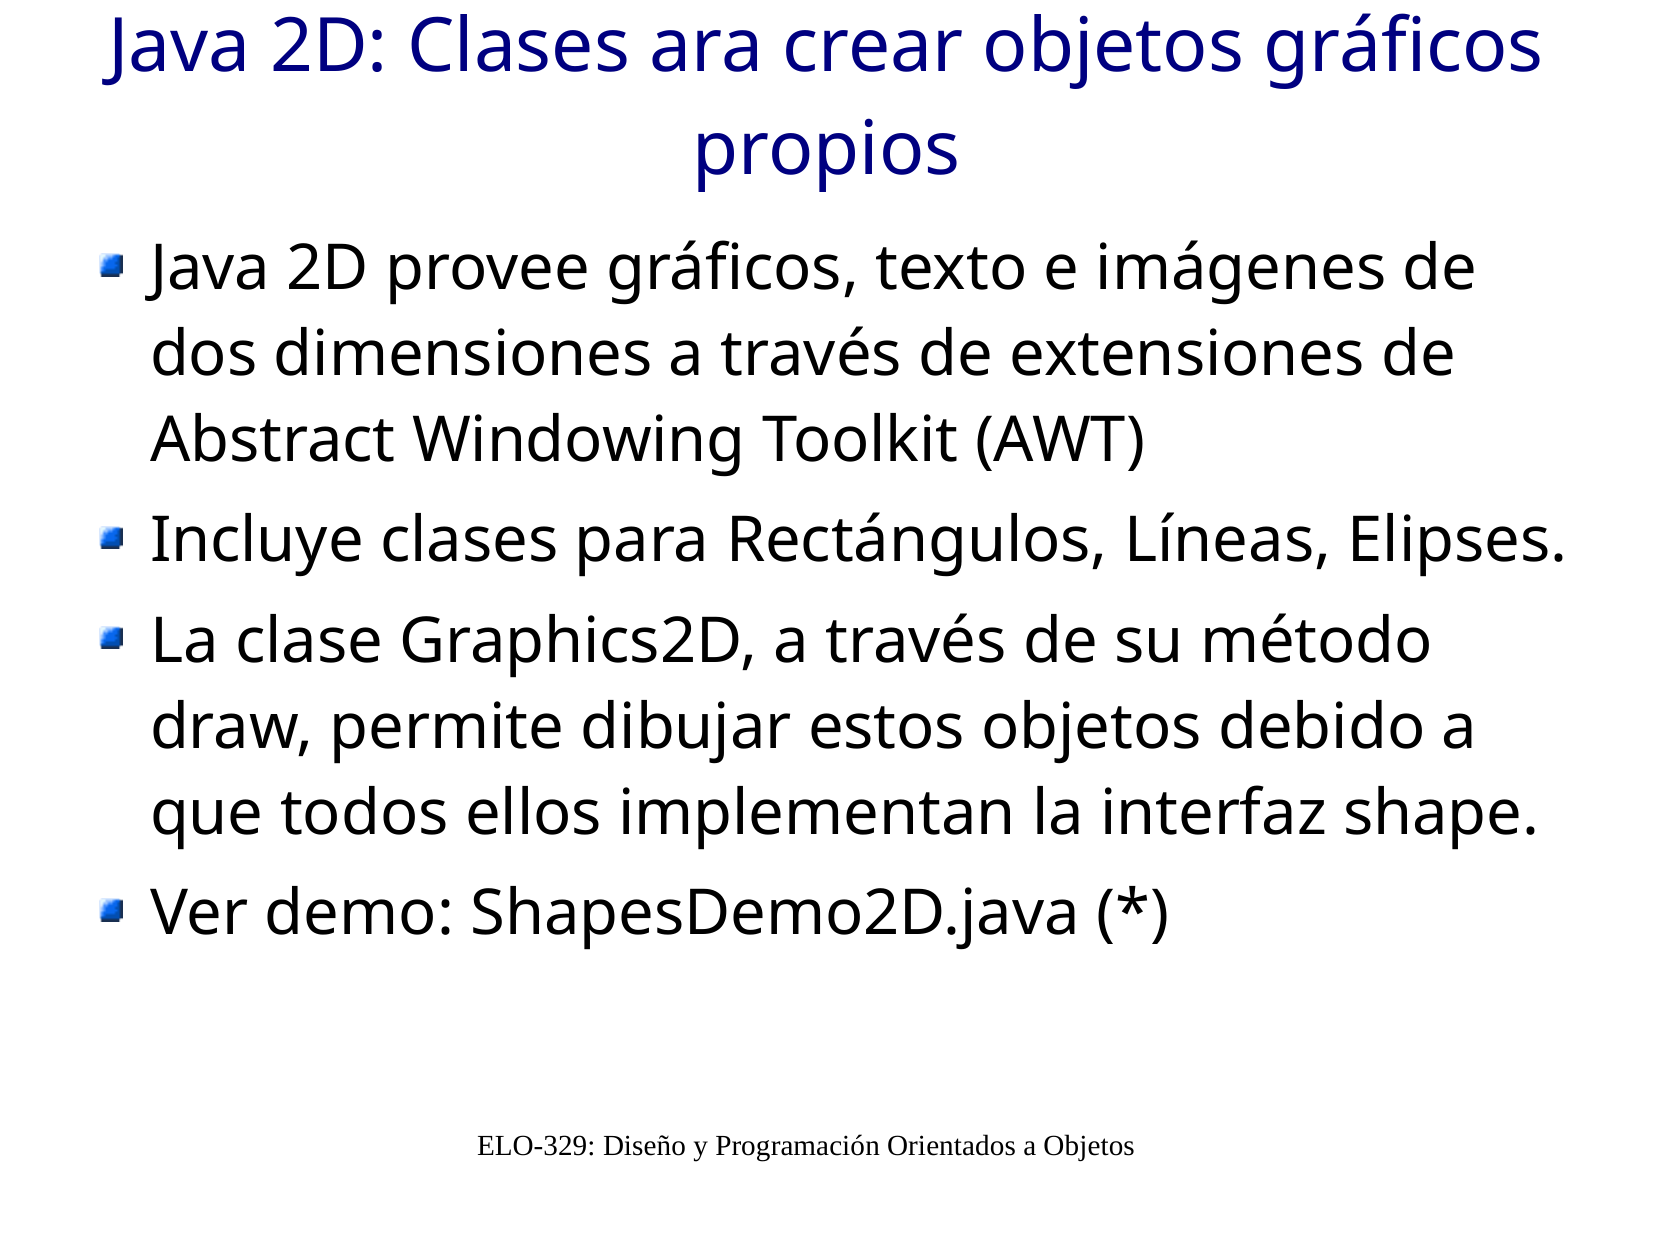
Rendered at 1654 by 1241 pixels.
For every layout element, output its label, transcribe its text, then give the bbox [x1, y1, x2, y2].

list Java 2D provee gráficos, texto e imágenes de dos dimensiones a través de extensiones de Abstract Windowing Toolkit (AWT)‏ Incluye clases para Rectángulos, Líneas, Elipses. La clase Graphics2D, a través de su método draw, permite dibujar estos objetos debido a que todos ellos implementan la interfaz shape. Ver demo: ShapesDemo2D.java (*) [82, 222, 1571, 1120]
title Java 2D: Clases ara crear objetos gráficos propios [82, 11, 1571, 177]
